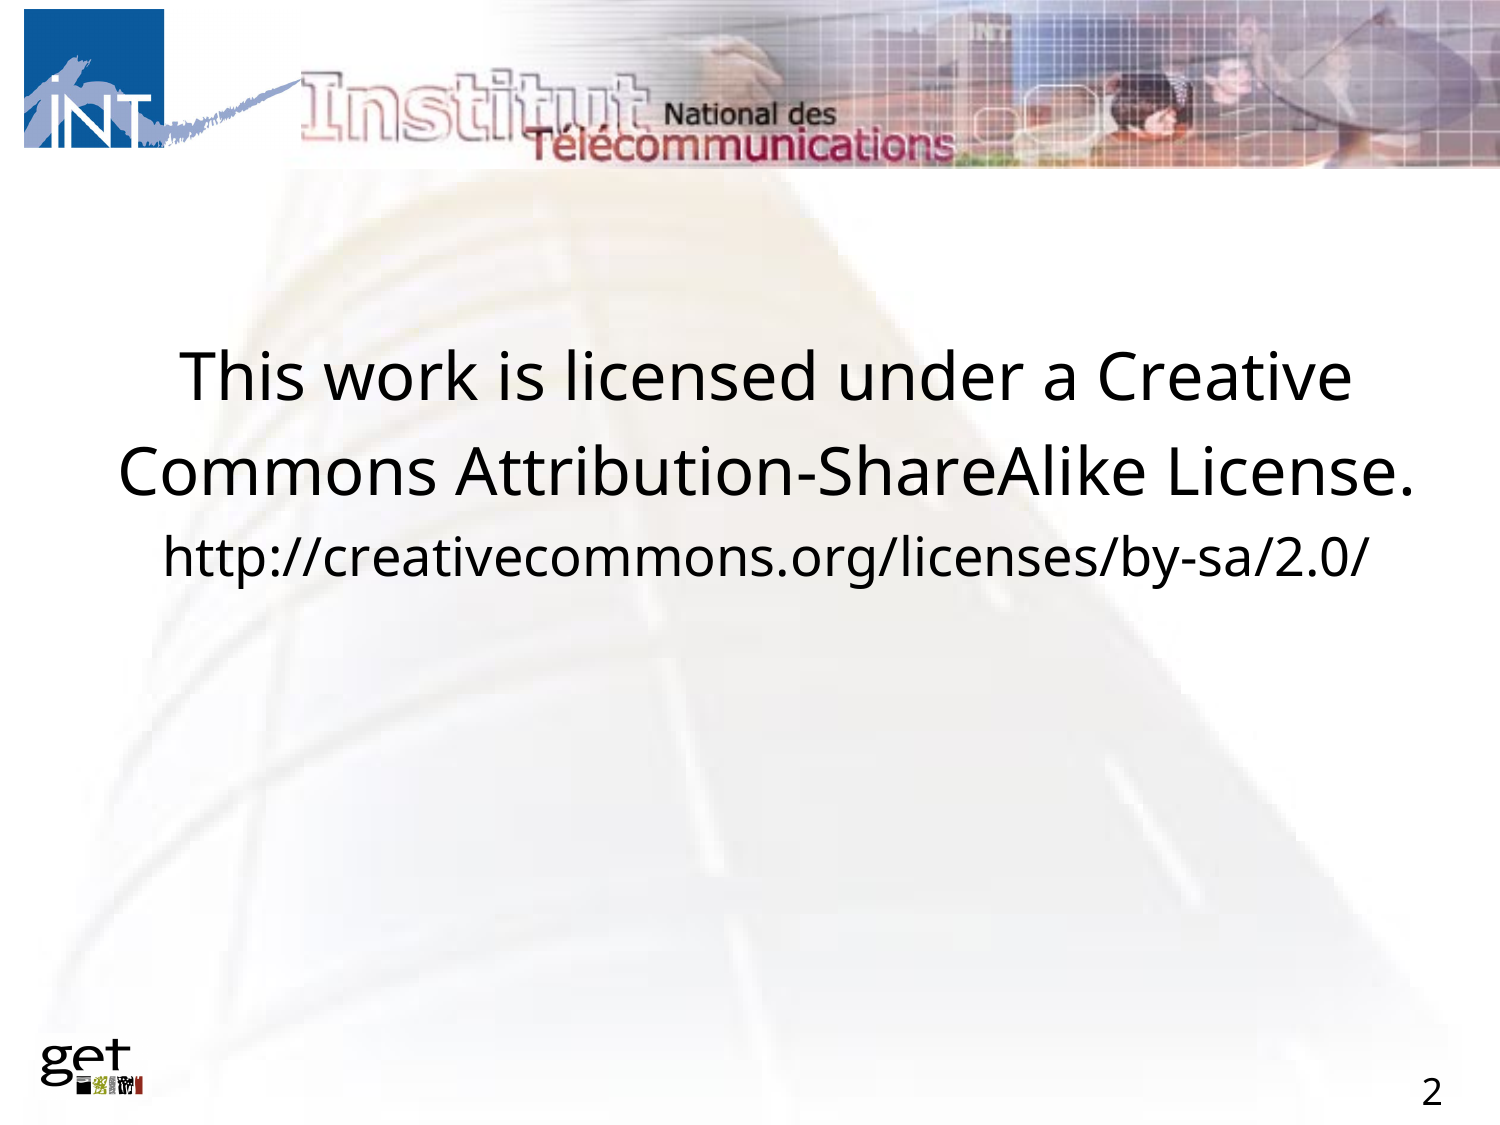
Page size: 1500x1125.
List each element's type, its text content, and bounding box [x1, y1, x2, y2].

text_box This work is licensed under a Creative Commons Attribution-ShareAlike License. http://creativecommons.org/licenses/by-sa/2.0/ [59, 324, 1477, 886]
picture [0, 0, 1500, 1125]
